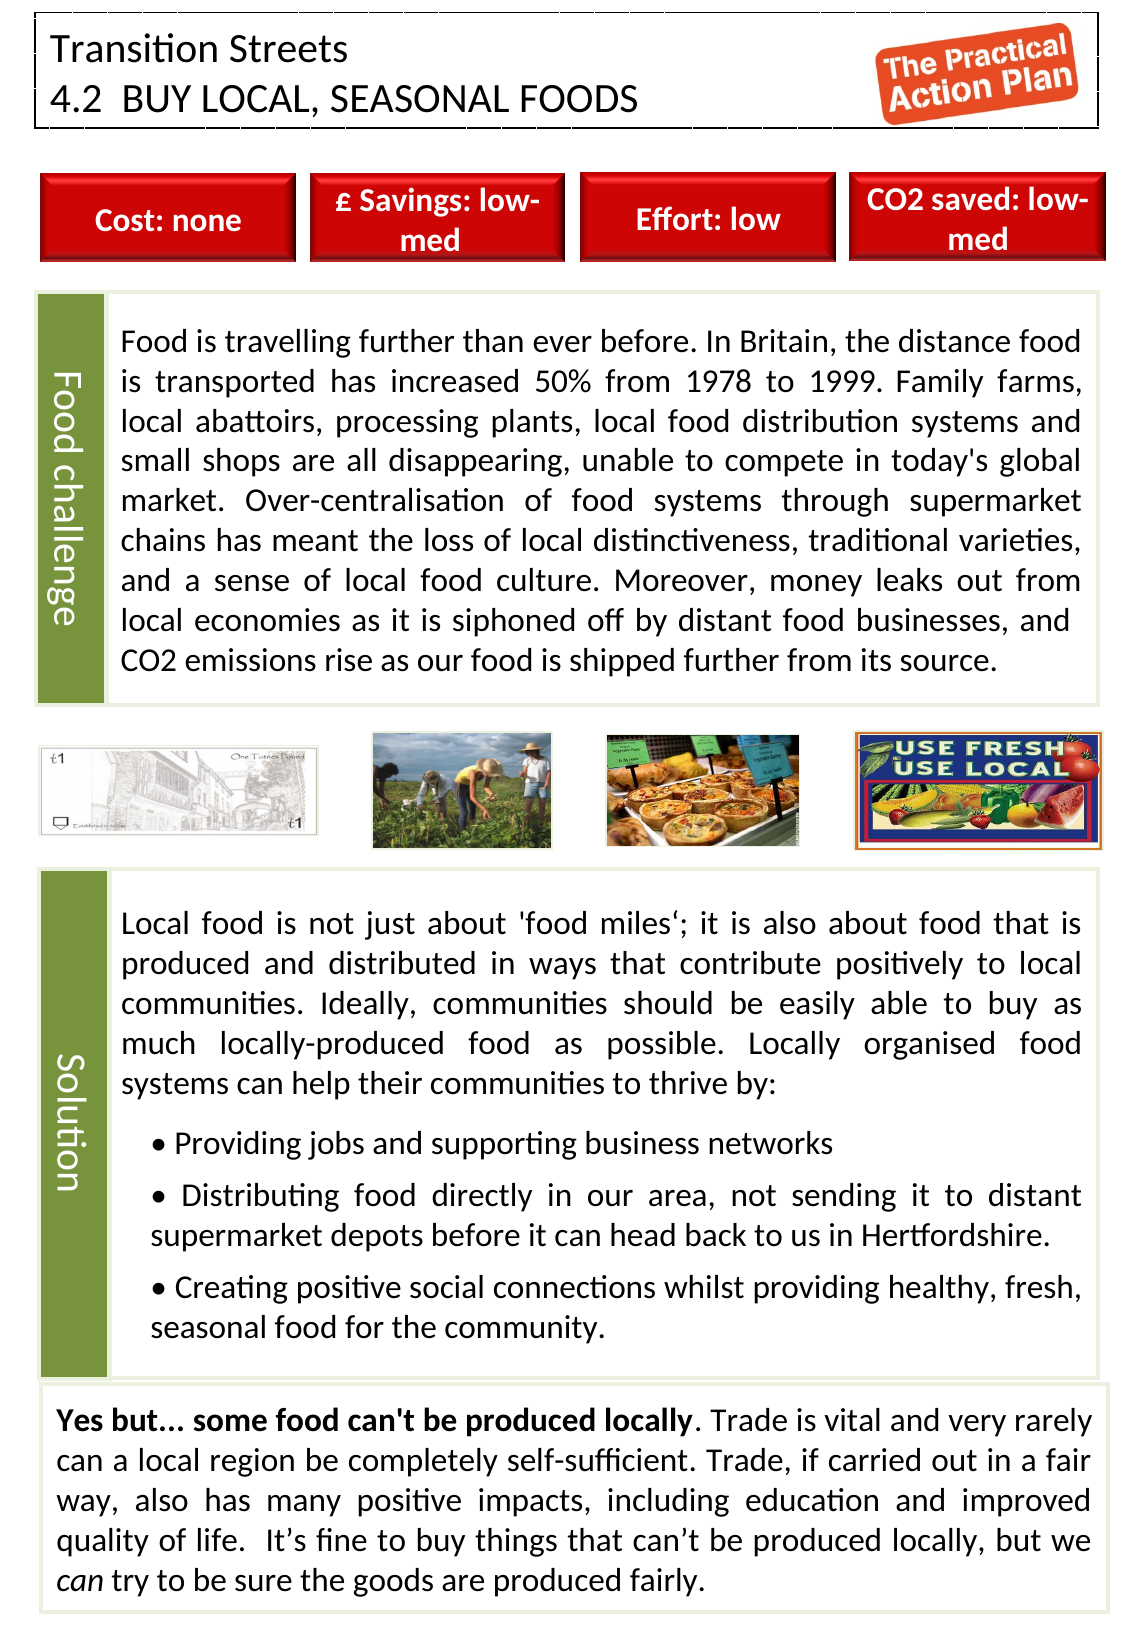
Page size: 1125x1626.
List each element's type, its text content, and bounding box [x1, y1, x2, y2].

text_box Cost: none [41, 173, 296, 263]
text_box Yes but... some food can't be produced locally. Trade is vital and very rarely can a local region be completely self-sufficient. Trade, if carried out in a fair way, also has many positive impacts, including education and improved quality of life. It’s fine to buy things that can’t be produced locally, but we can try to be sure the goods are produced fairly. [41, 1383, 1108, 1613]
picture [308, 171, 567, 265]
text_box £ Savings: low-med [310, 173, 566, 263]
picture [578, 170, 838, 265]
text_box Solution [38, 868, 110, 1379]
text_box Transition Streets 4.2 BUY LOCAL, SEASONAL FOODS [35, 12, 1099, 129]
picture [372, 732, 552, 849]
text_box Local food is not just about 'food miles‘; it is also about food that is produced and distributed in ways that contribute positively to local communities. Ideally, communities should be easily able to buy as much locally-produced food as possible. Locally organised food systems can help their communities to thrive by: • Providing jobs and supporting business networks • Distributing food directly in our area, not sending it to distant supermarket depots before it can head back to us in Hertfordshire. • Creating positive social connections whilst providing healthy, fresh, seasonal food for the community. [110, 868, 1099, 1379]
picture [854, 731, 1103, 850]
picture [847, 170, 1108, 264]
picture [607, 735, 799, 846]
text_box CO2 saved: low-med [851, 172, 1106, 262]
text_box Food challenge [35, 291, 107, 706]
picture [38, 171, 298, 265]
text_box Effort: low [581, 172, 836, 262]
text_box Food is travelling further than ever before. In Britain, the distance food is transported has increased 50% from 1978 to 1999. Family farms, local abattoirs, processing plants, local food distribution systems and small shops are all disappearing, unable to compete in today's global market. Over-centralisation of food systems through supermarket chains has meant the loss of local distinctiveness, traditional varieties, and a sense of local food culture. Moreover, money leaks out from local economies as it is siphoned off by distant food businesses, and CO2 emissions rise as our food is shipped further from its source. [107, 291, 1099, 706]
picture [39, 746, 318, 835]
